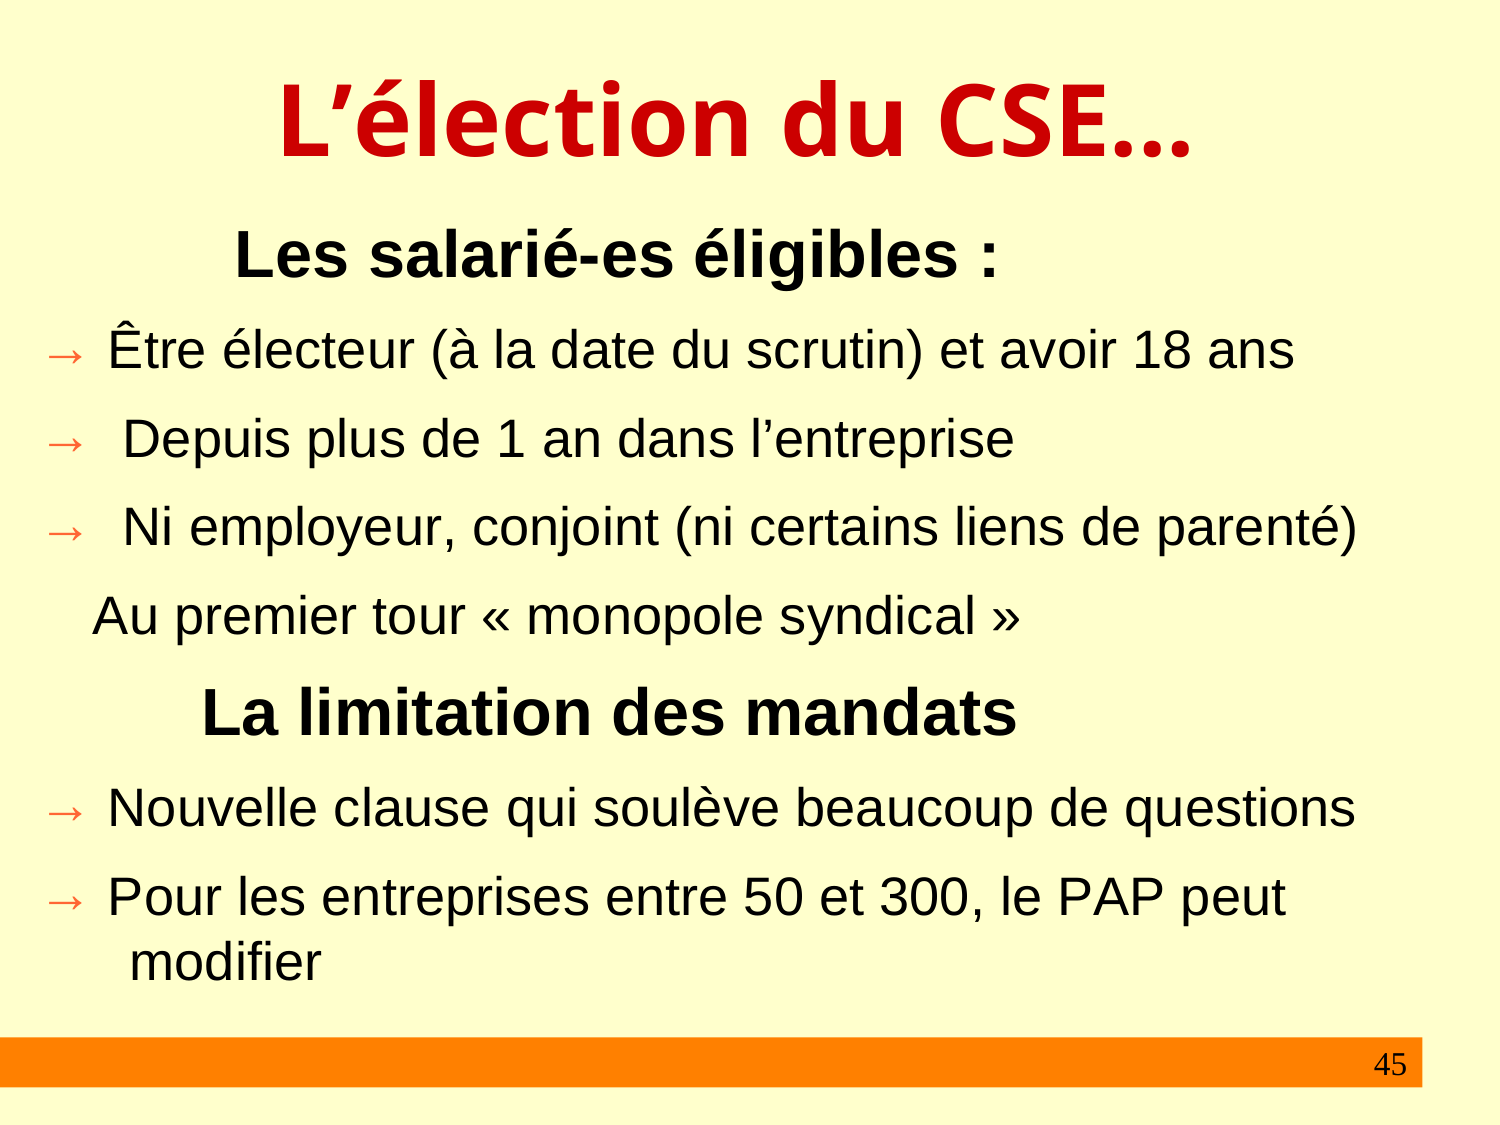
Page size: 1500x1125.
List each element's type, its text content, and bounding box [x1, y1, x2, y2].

list Les salarié-es éligibles : Être électeur (à la date du scrutin) et avoir 18 ans Depuis plus de 1 an dans l’entreprise Ni employeur, conjoint (ni certains liens de parenté) Au premier tour « monopole syndical » La limitation des mandats Nouvelle clause qui soulève beaucoup de questions Pour les entreprises entre 50 et 300, le PAP peut modifier [23, 122, 1439, 1018]
text_box <numéro> [0, 1037, 1423, 1088]
title L’élection du CSE... [74, 0, 1423, 122]
